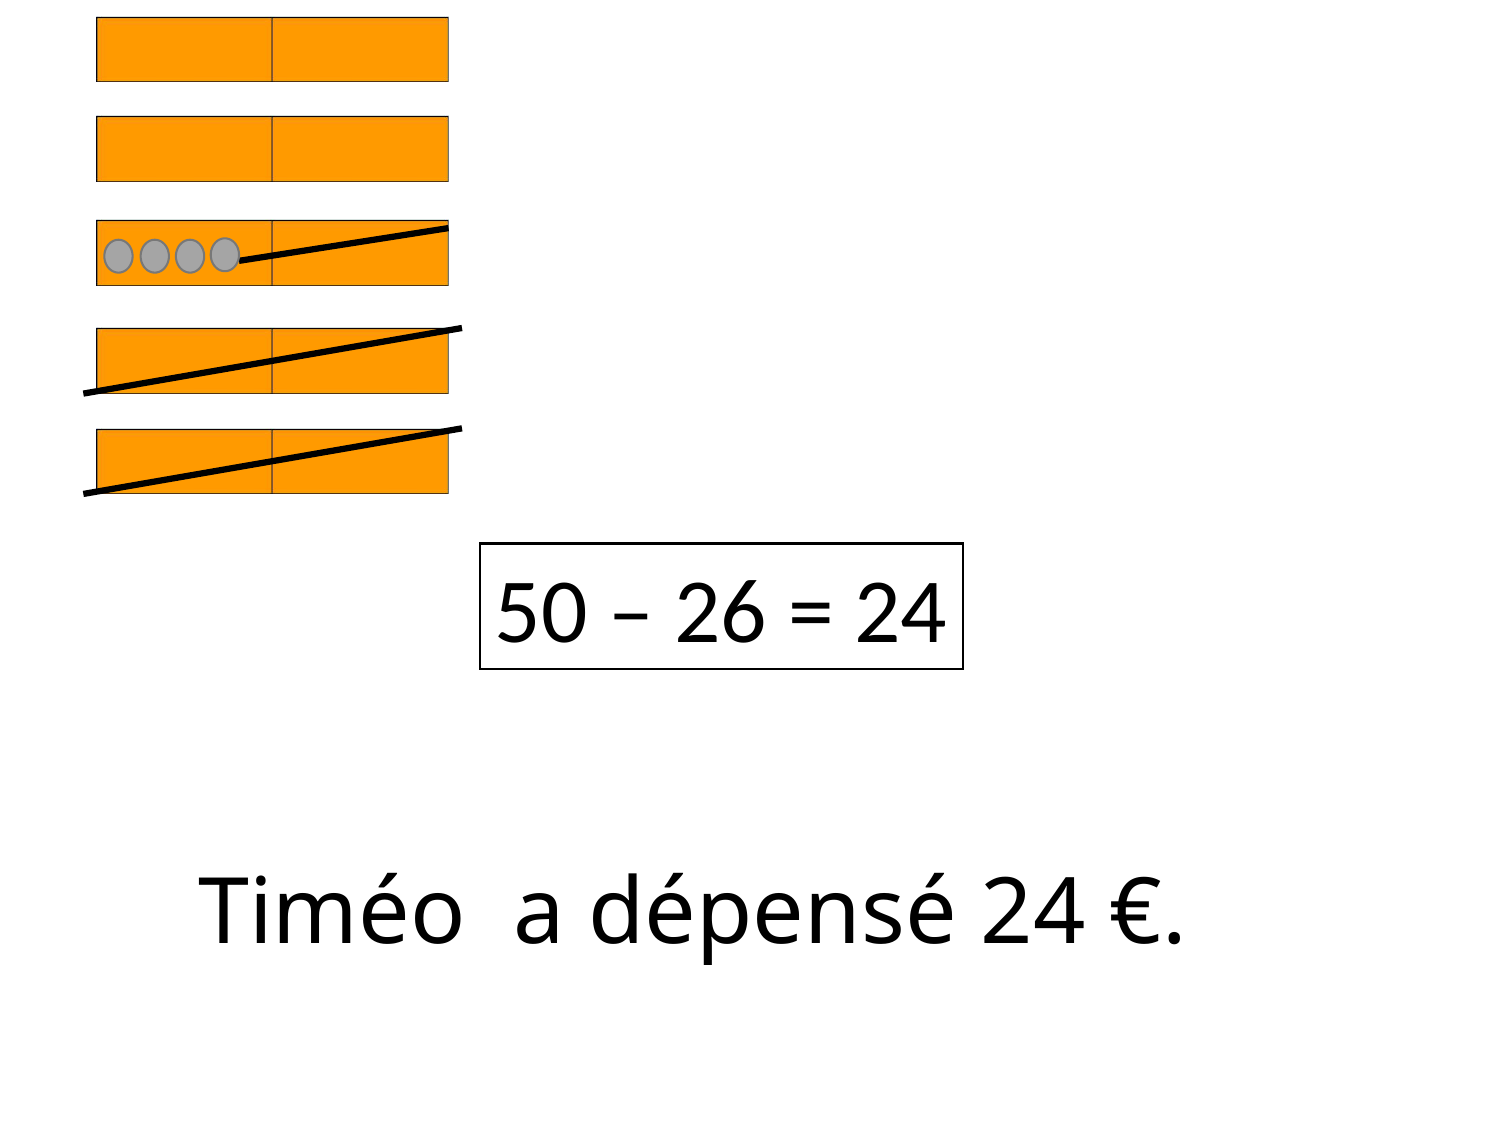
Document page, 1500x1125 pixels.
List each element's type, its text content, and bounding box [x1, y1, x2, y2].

picture [96, 428, 439, 488]
text_box 50 – 26 = 24 [480, 543, 963, 669]
picture [106, 334, 449, 394]
text_box [210, 238, 239, 272]
text_box Timéo a dépensé 24 €. [183, 844, 1203, 969]
text_box [104, 239, 133, 273]
picture [108, 434, 449, 494]
picture [96, 327, 443, 388]
text_box [175, 239, 205, 273]
picture [96, 16, 449, 82]
picture [96, 116, 449, 182]
picture [96, 219, 449, 286]
text_box [140, 239, 169, 273]
